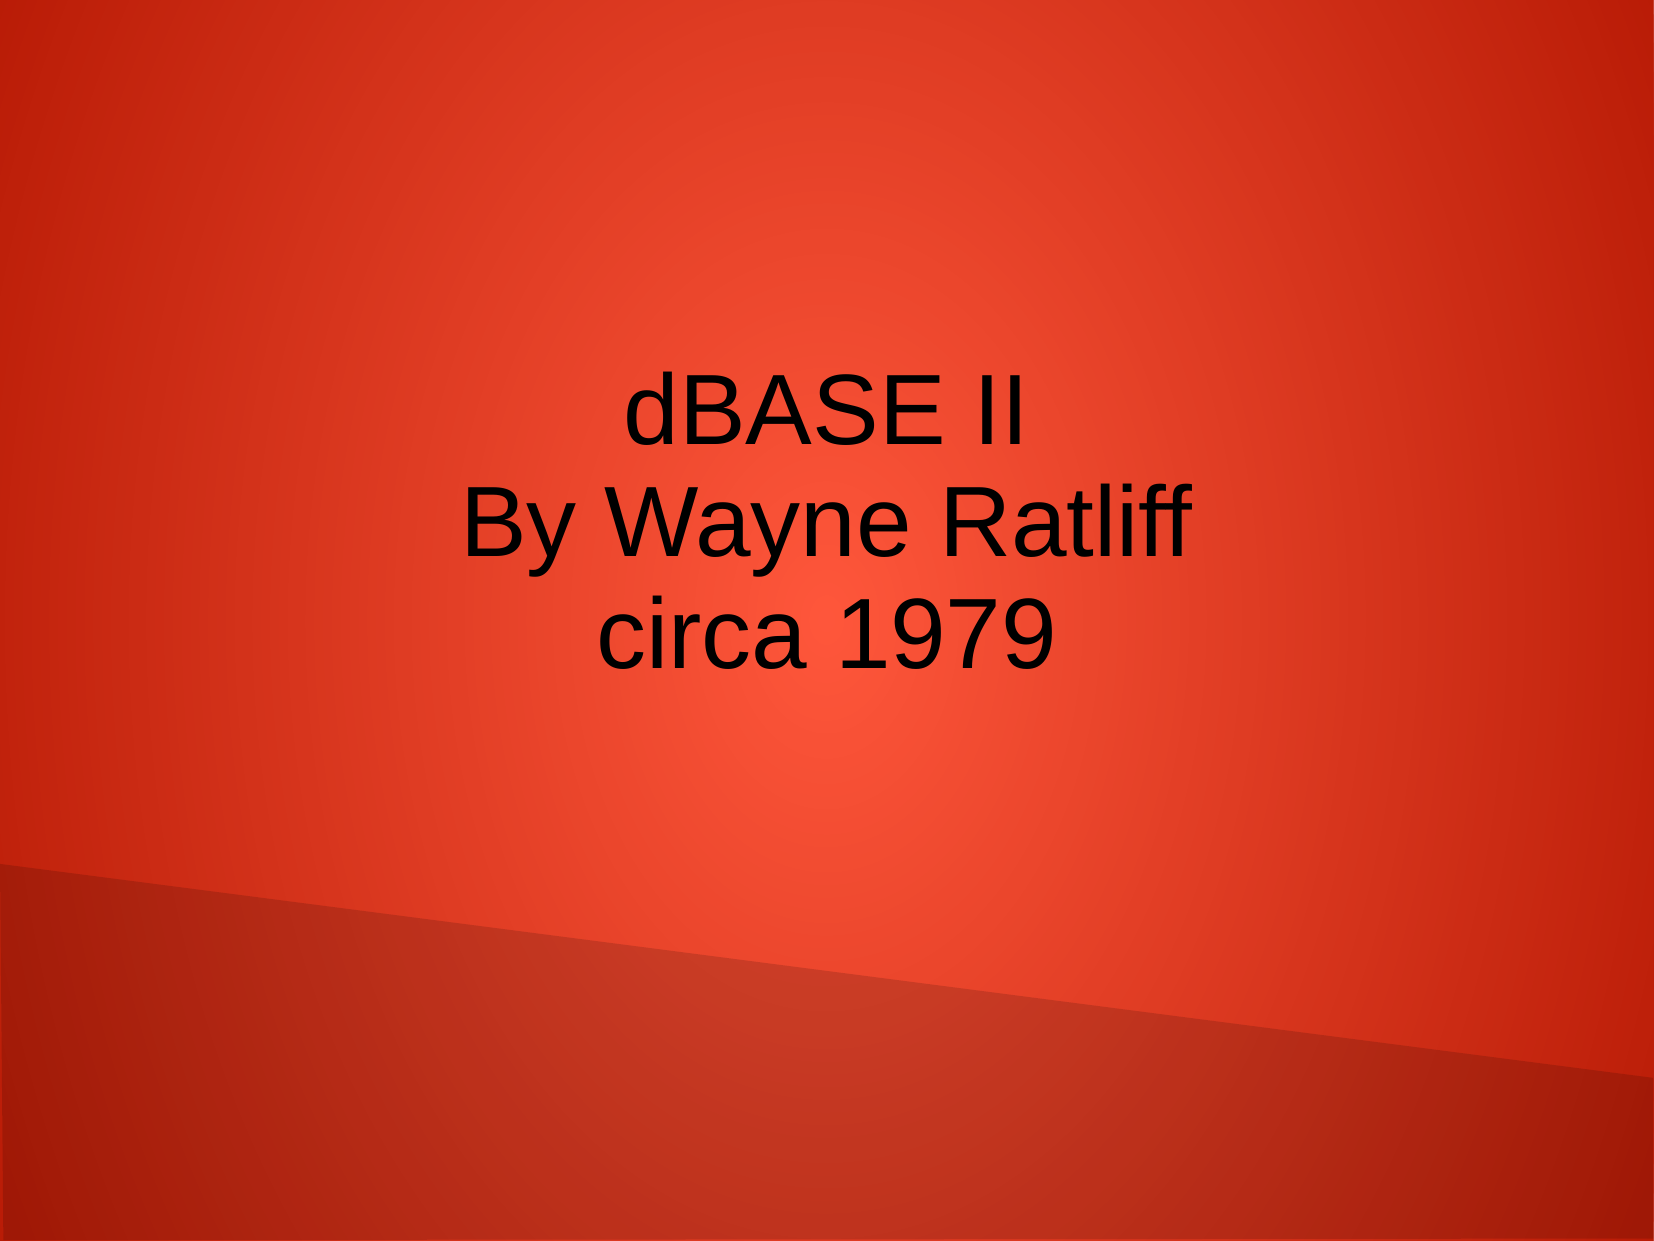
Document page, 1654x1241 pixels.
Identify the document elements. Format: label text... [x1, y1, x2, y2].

subtitle dBASE II By Wayne Ratliff circa 1979 [82, 47, 1571, 997]
